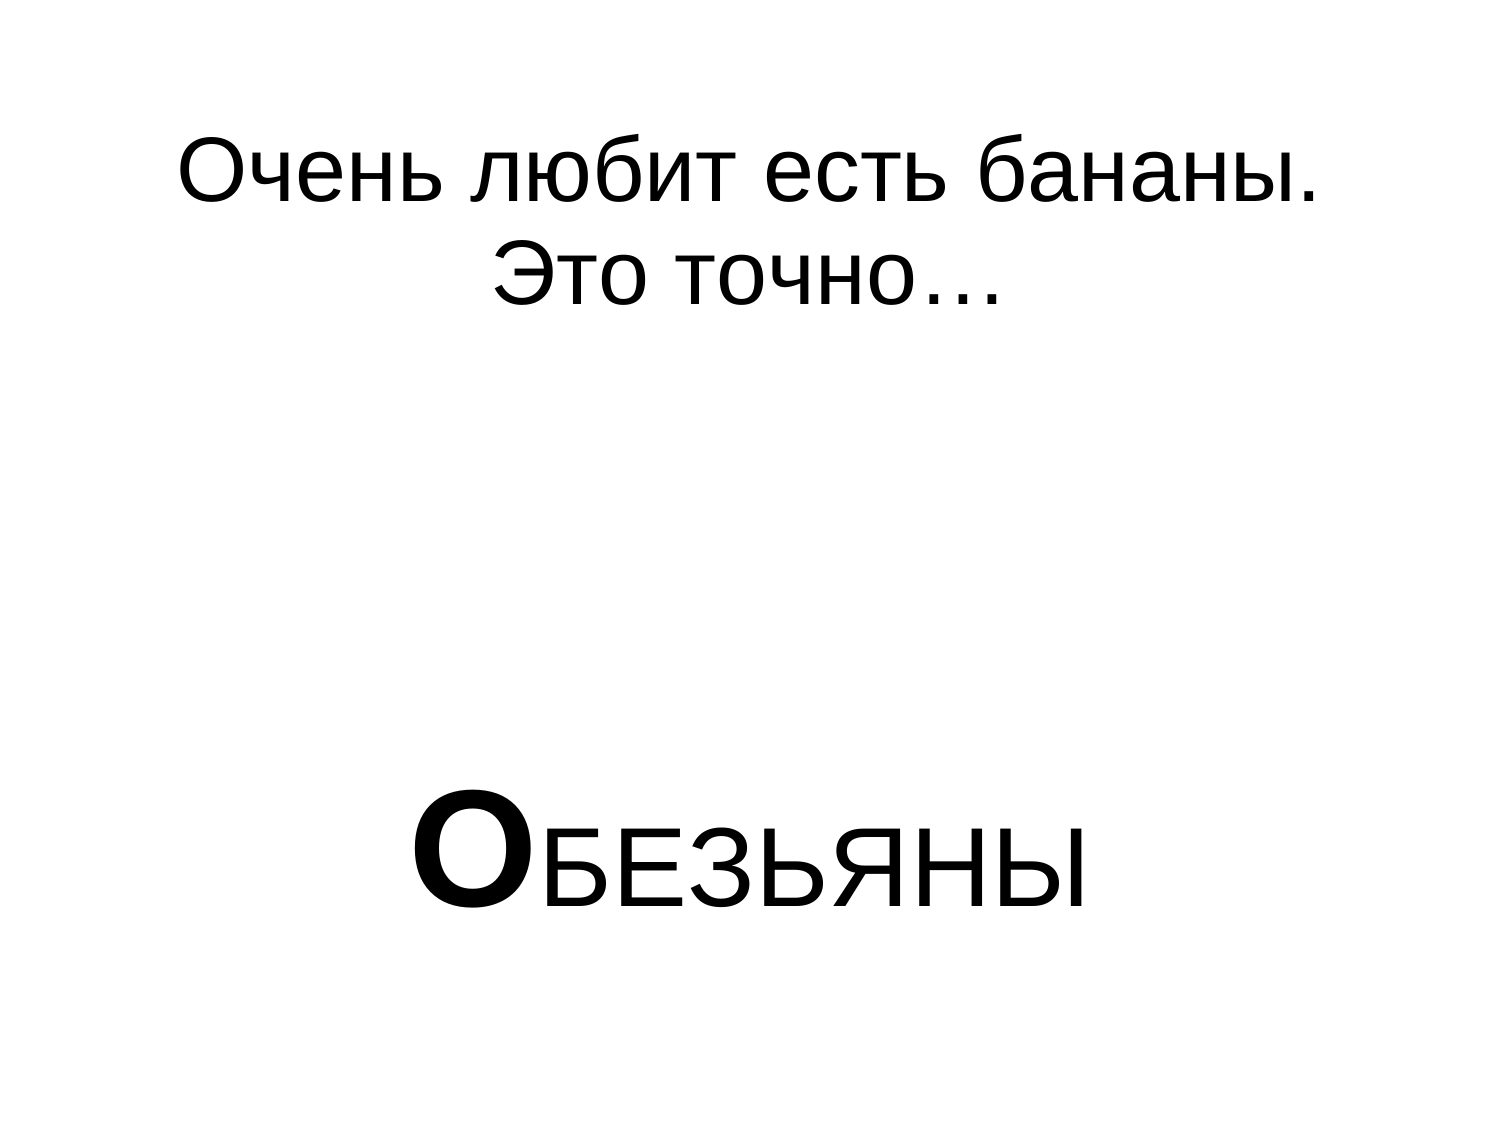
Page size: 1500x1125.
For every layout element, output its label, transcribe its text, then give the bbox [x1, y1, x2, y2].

list ОБЕЗЬЯНЫ [75, 645, 1426, 1006]
title Очень любит есть бананы. Это точно… [75, 45, 1426, 398]
